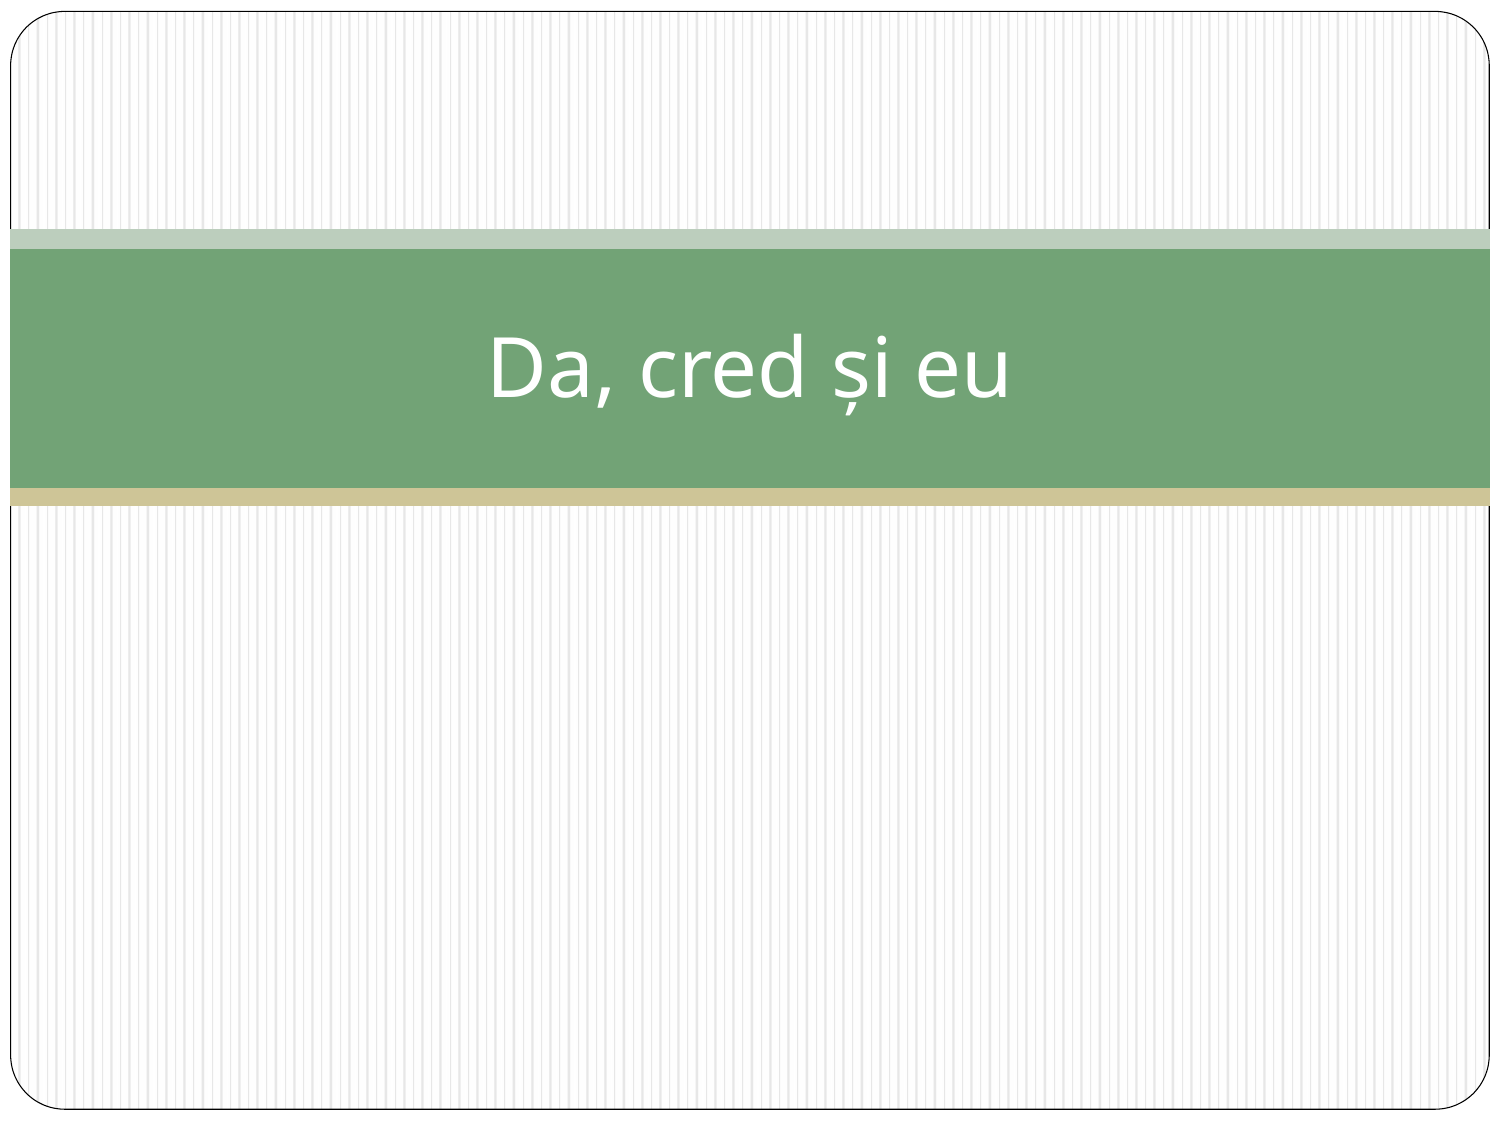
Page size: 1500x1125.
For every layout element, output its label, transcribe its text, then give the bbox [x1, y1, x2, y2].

title Da, cred şi eu [75, 247, 1426, 489]
picture [12, 506, 1488, 1108]
picture [12, 12, 1488, 229]
